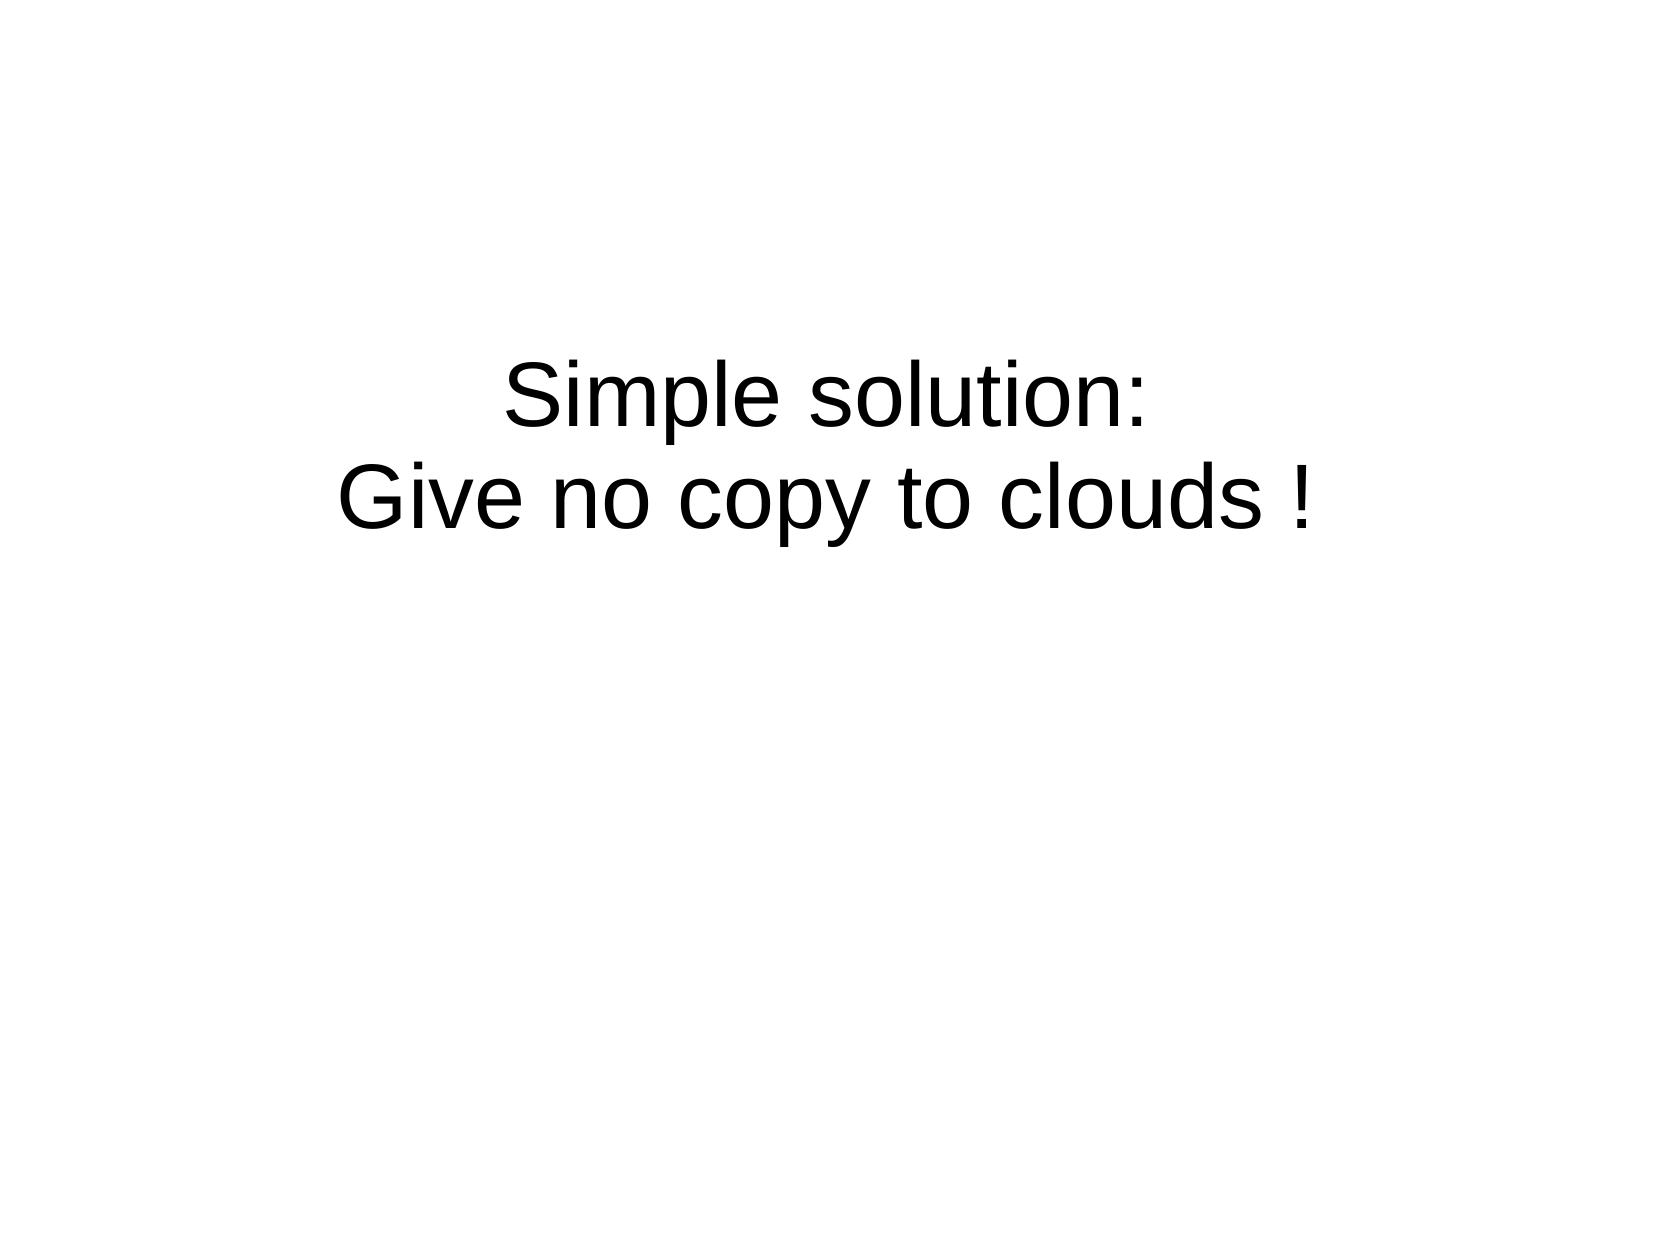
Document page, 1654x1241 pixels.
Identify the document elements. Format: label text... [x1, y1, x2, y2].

title Simple solution: Give no copy to clouds ! [82, 342, 1571, 550]
